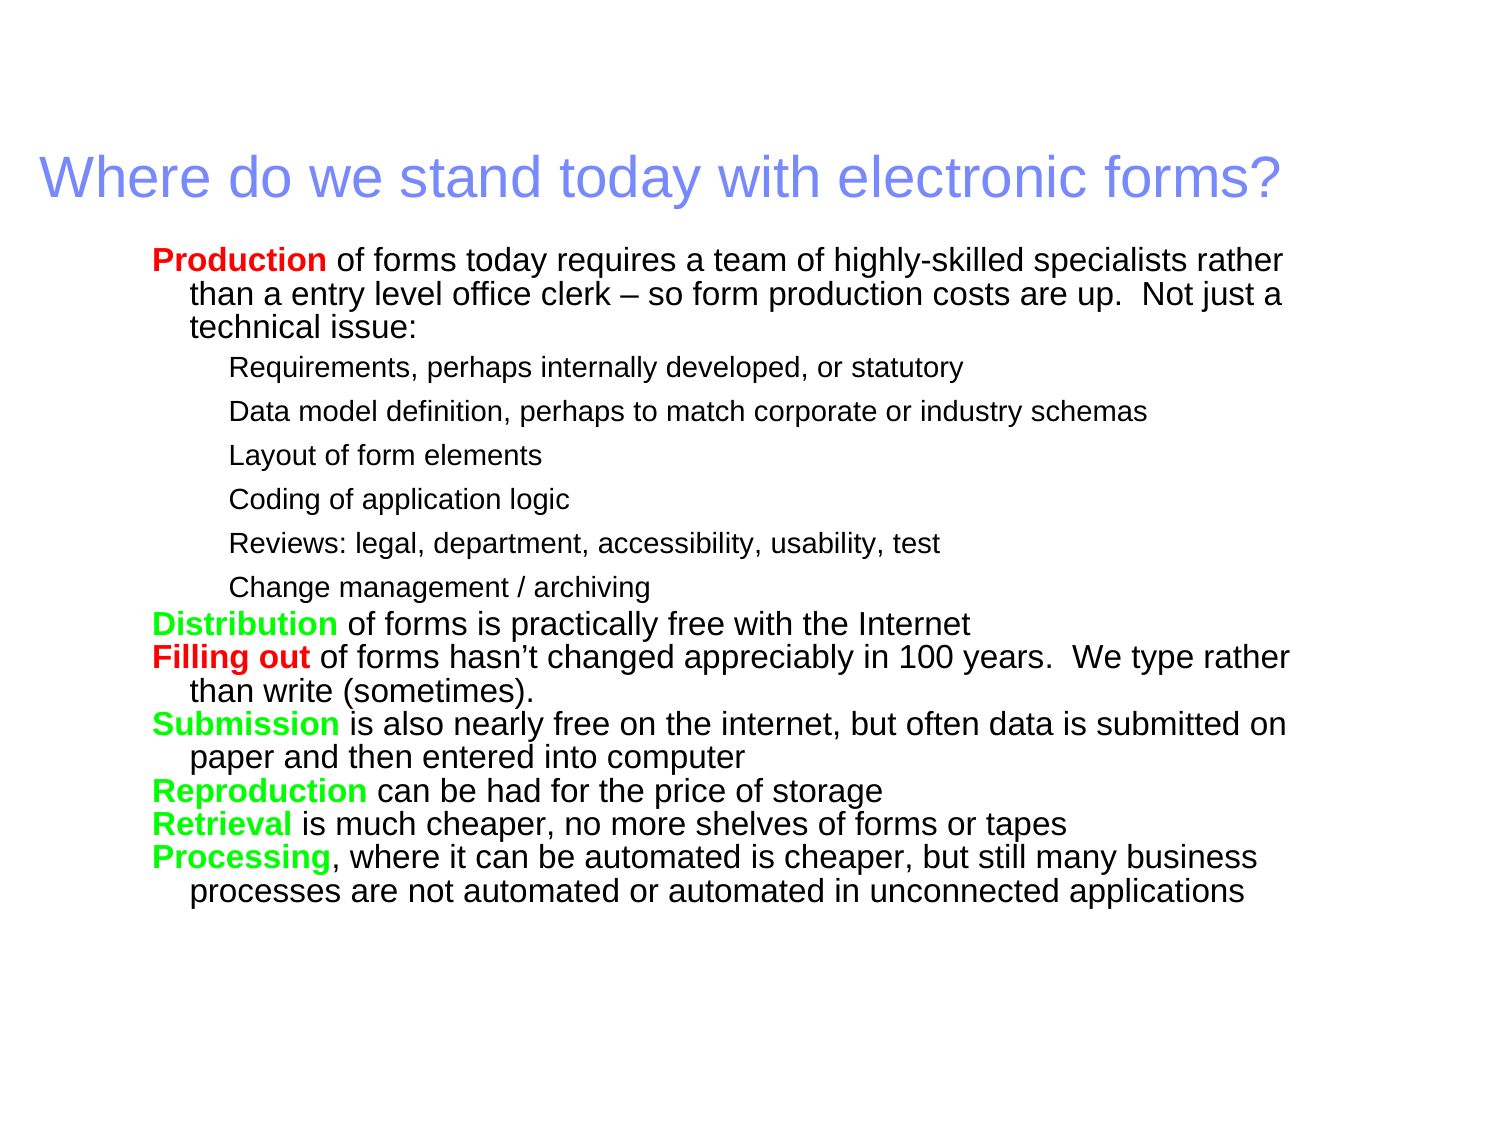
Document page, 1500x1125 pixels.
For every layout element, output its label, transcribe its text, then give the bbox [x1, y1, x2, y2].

list Production of forms today requires a team of highly-skilled specialists rather than a entry level office clerk – so form production costs are up. Not just a technical issue: Requirements, perhaps internally developed, or statutory Data model definition, perhaps to match corporate or industry schemas Layout of form elements Coding of application logic Reviews: legal, department, accessibility, usability, test Change management / archiving Distribution of forms is practically free with the Internet Filling out of forms hasn’t changed appreciably in 100 years. We type rather than write (sometimes). Submission is also nearly free on the internet, but often data is submitted on paper and then entered into computer Reproduction can be had for the price of storage Retrieval is much cheaper, no more shelves of forms or tapes Processing, where it can be automated is cheaper, but still many business processes are not automated or automated in unconnected applications [137, 237, 1343, 963]
title Where do we stand today with electronic forms? [25, 142, 1378, 225]
